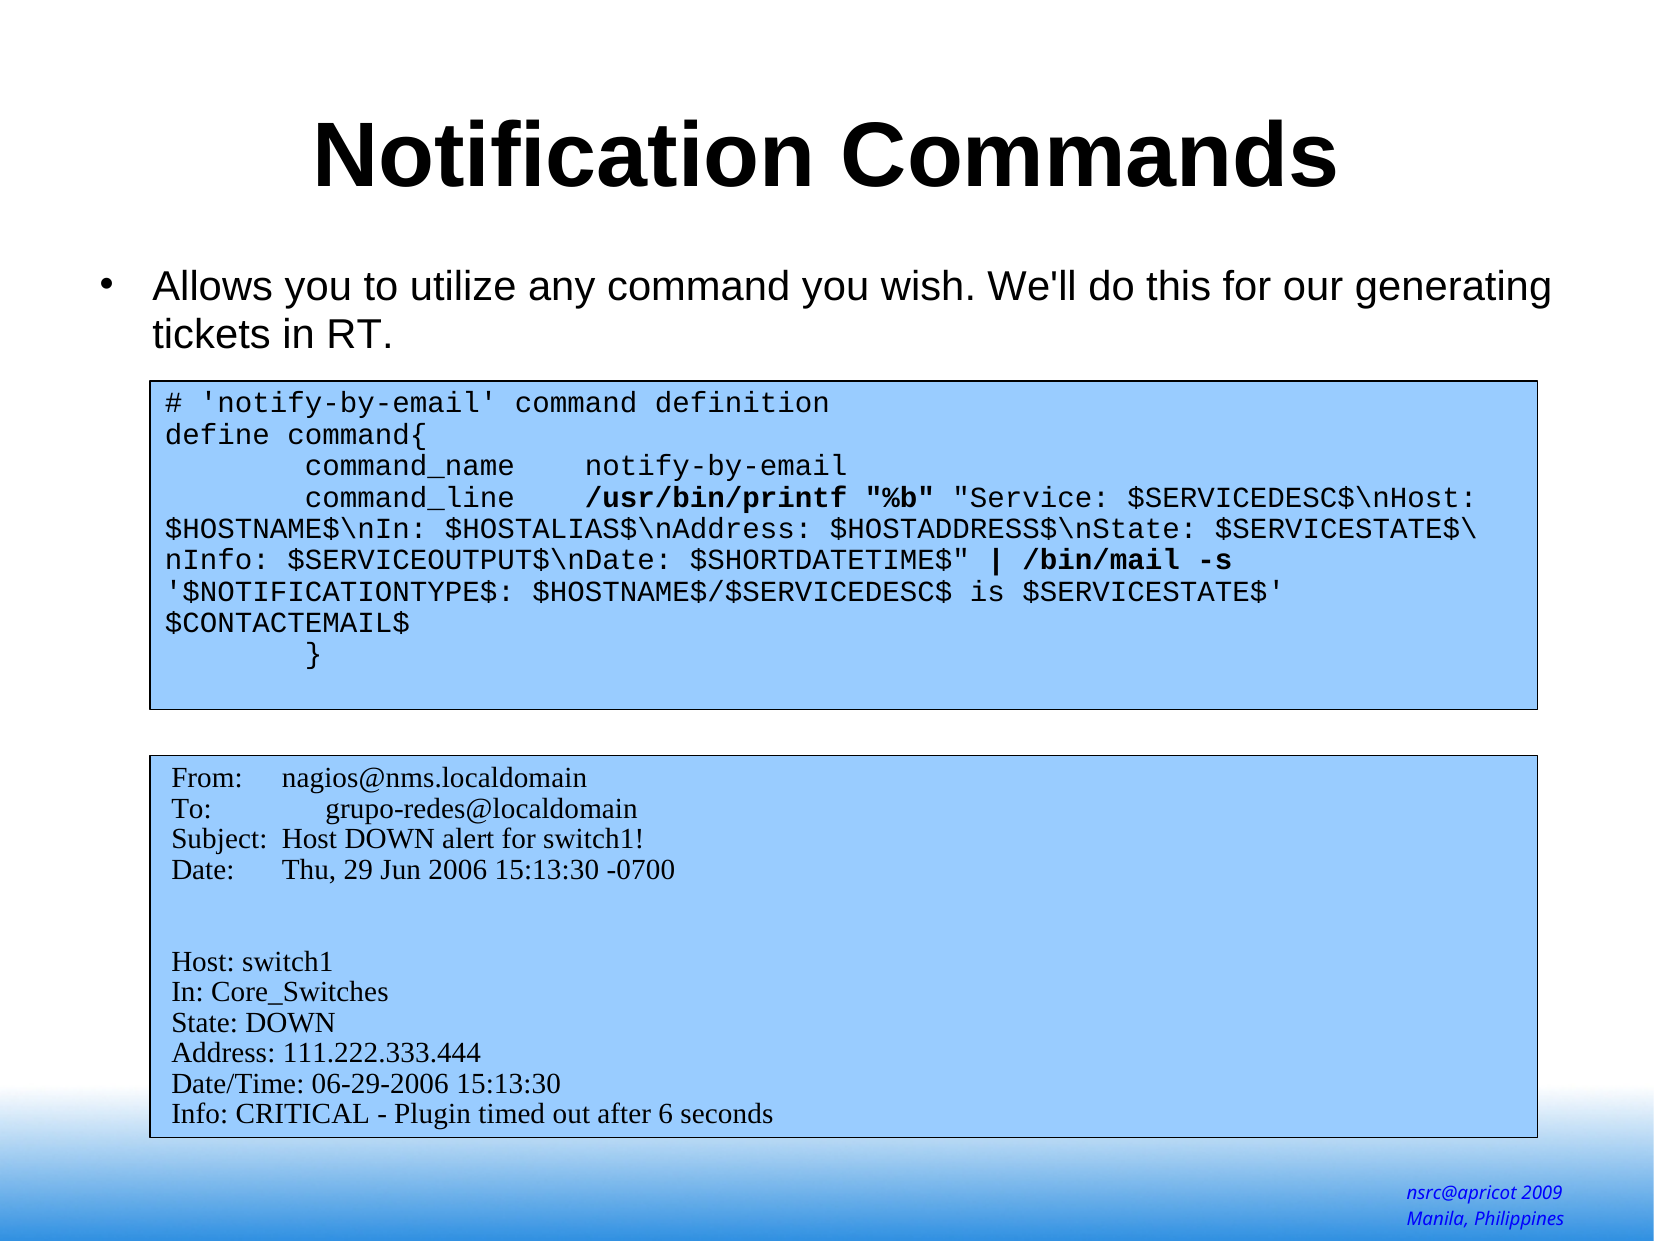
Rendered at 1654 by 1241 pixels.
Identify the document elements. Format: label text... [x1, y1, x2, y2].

list Allows you to utilize any command you wish. We'll do this for our generating tickets in RT. [82, 260, 1571, 384]
text_box # 'notify-by-email' command definition define command{ command_name notify-by-email command_line /usr/bin/printf "%b" "Service: $SERVICEDESC$\nHost: $HOSTNAME$\nIn: $HOSTALIAS$\nAddress: $HOSTADDRESS$\nState: $SERVICESTATE$\nInfo: $SERVICEOUTPUT$\nDate: $SHORTDATETIME$" | /bin/mail -s '$NOTIFICATIONTYPE$: $HOSTNAME$/$SERVICEDESC$ is $SERVICESTATE$' $CONTACTEMAIL$ } [149, 381, 1538, 710]
title Notification Commands [82, 49, 1571, 257]
text_box From: nagios@nms.localdomain To: grupo-redes@localdomain Subject: Host DOWN alert for switch1! Date: Thu, 29 Jun 2006 15:13:30 -0700 Host: switch1 In: Core_Switches State: DOWN Address: 111.222.333.444 Date/Time: 06-29-2006 15:13:30 Info: CRITICAL - Plugin timed out after 6 seconds [149, 755, 1538, 1138]
picture [0, 1083, 1654, 1241]
